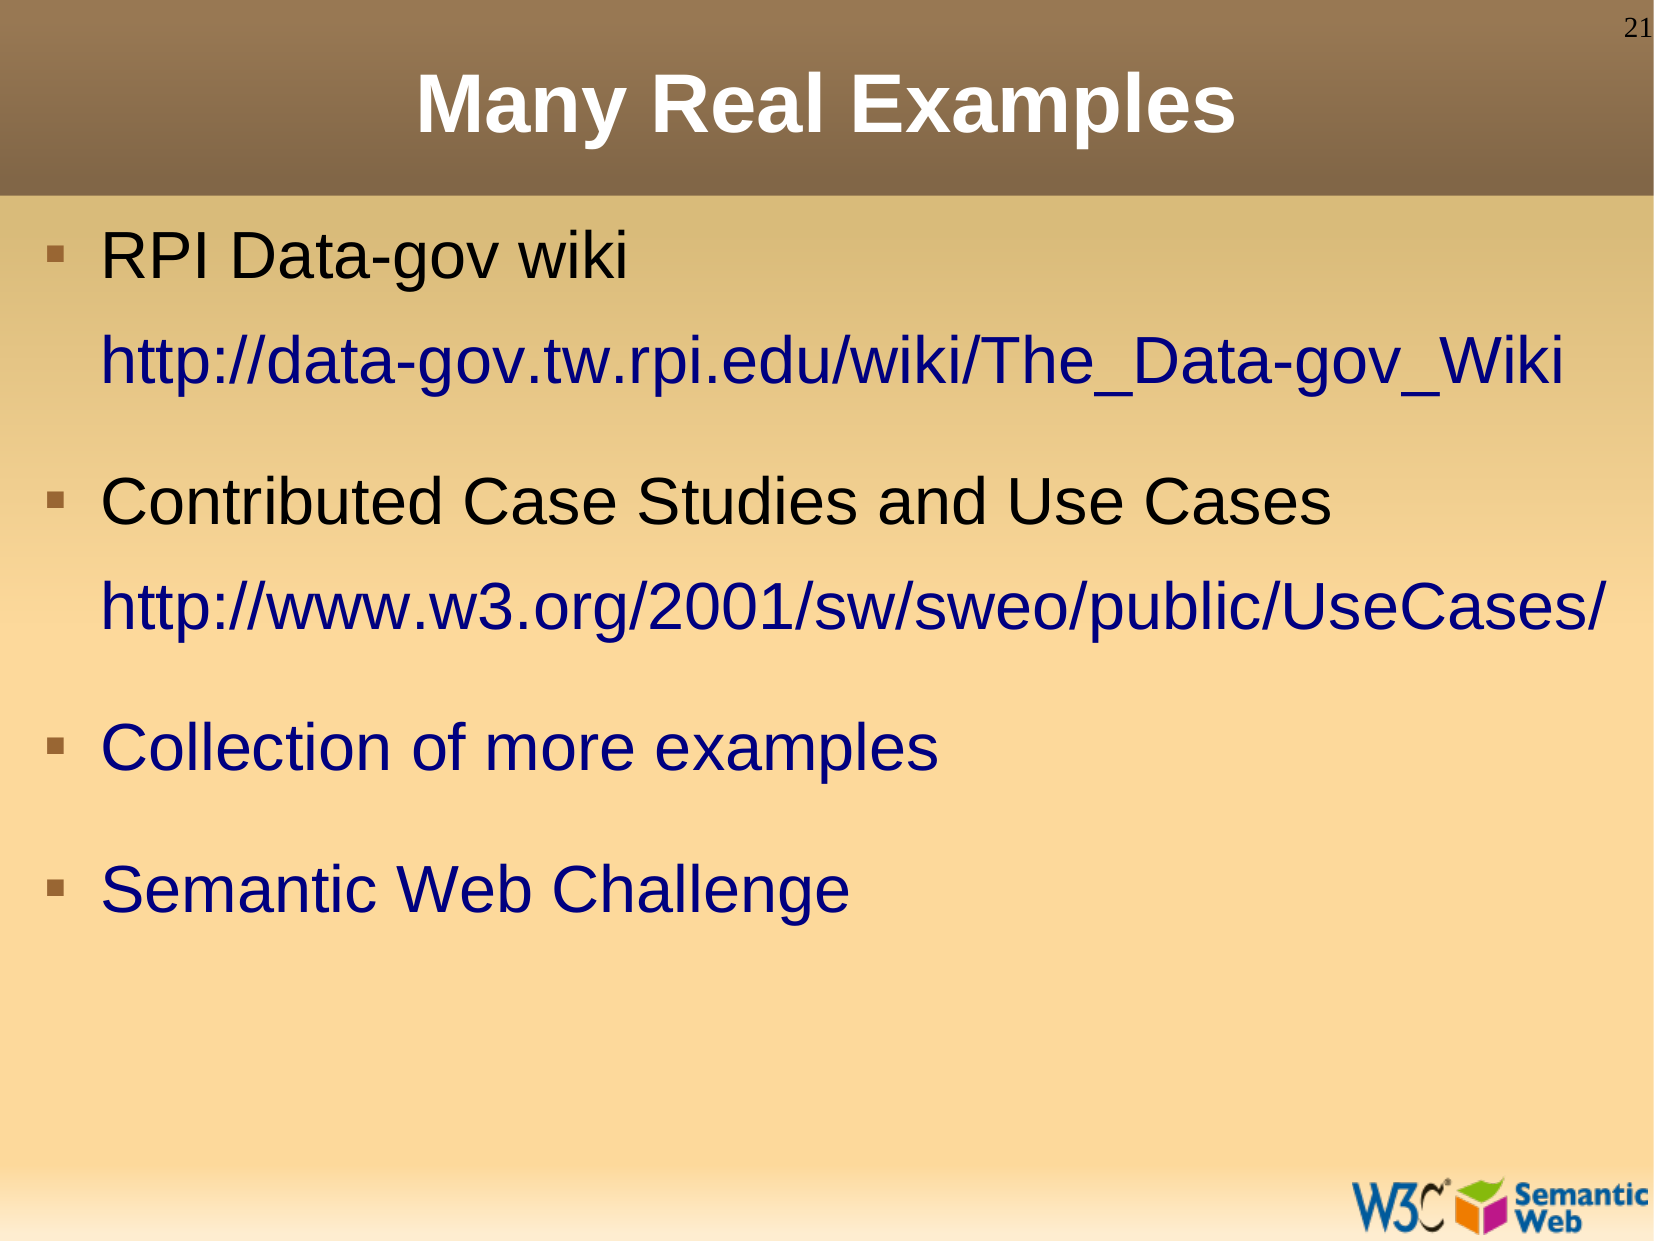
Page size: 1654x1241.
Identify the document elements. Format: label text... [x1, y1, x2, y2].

list RPI Data-gov wiki http://data-gov.tw.rpi.edu/wiki/The_Data-gov_Wiki Contributed Case Studies and Use Cases http://www.w3.org/2001/sw/sweo/public/UseCases/ Collection of more examples Semantic Web Challenge [29, 218, 1624, 1205]
title Many Real Examples [0, 0, 1654, 208]
picture [0, 208, 1654, 1241]
